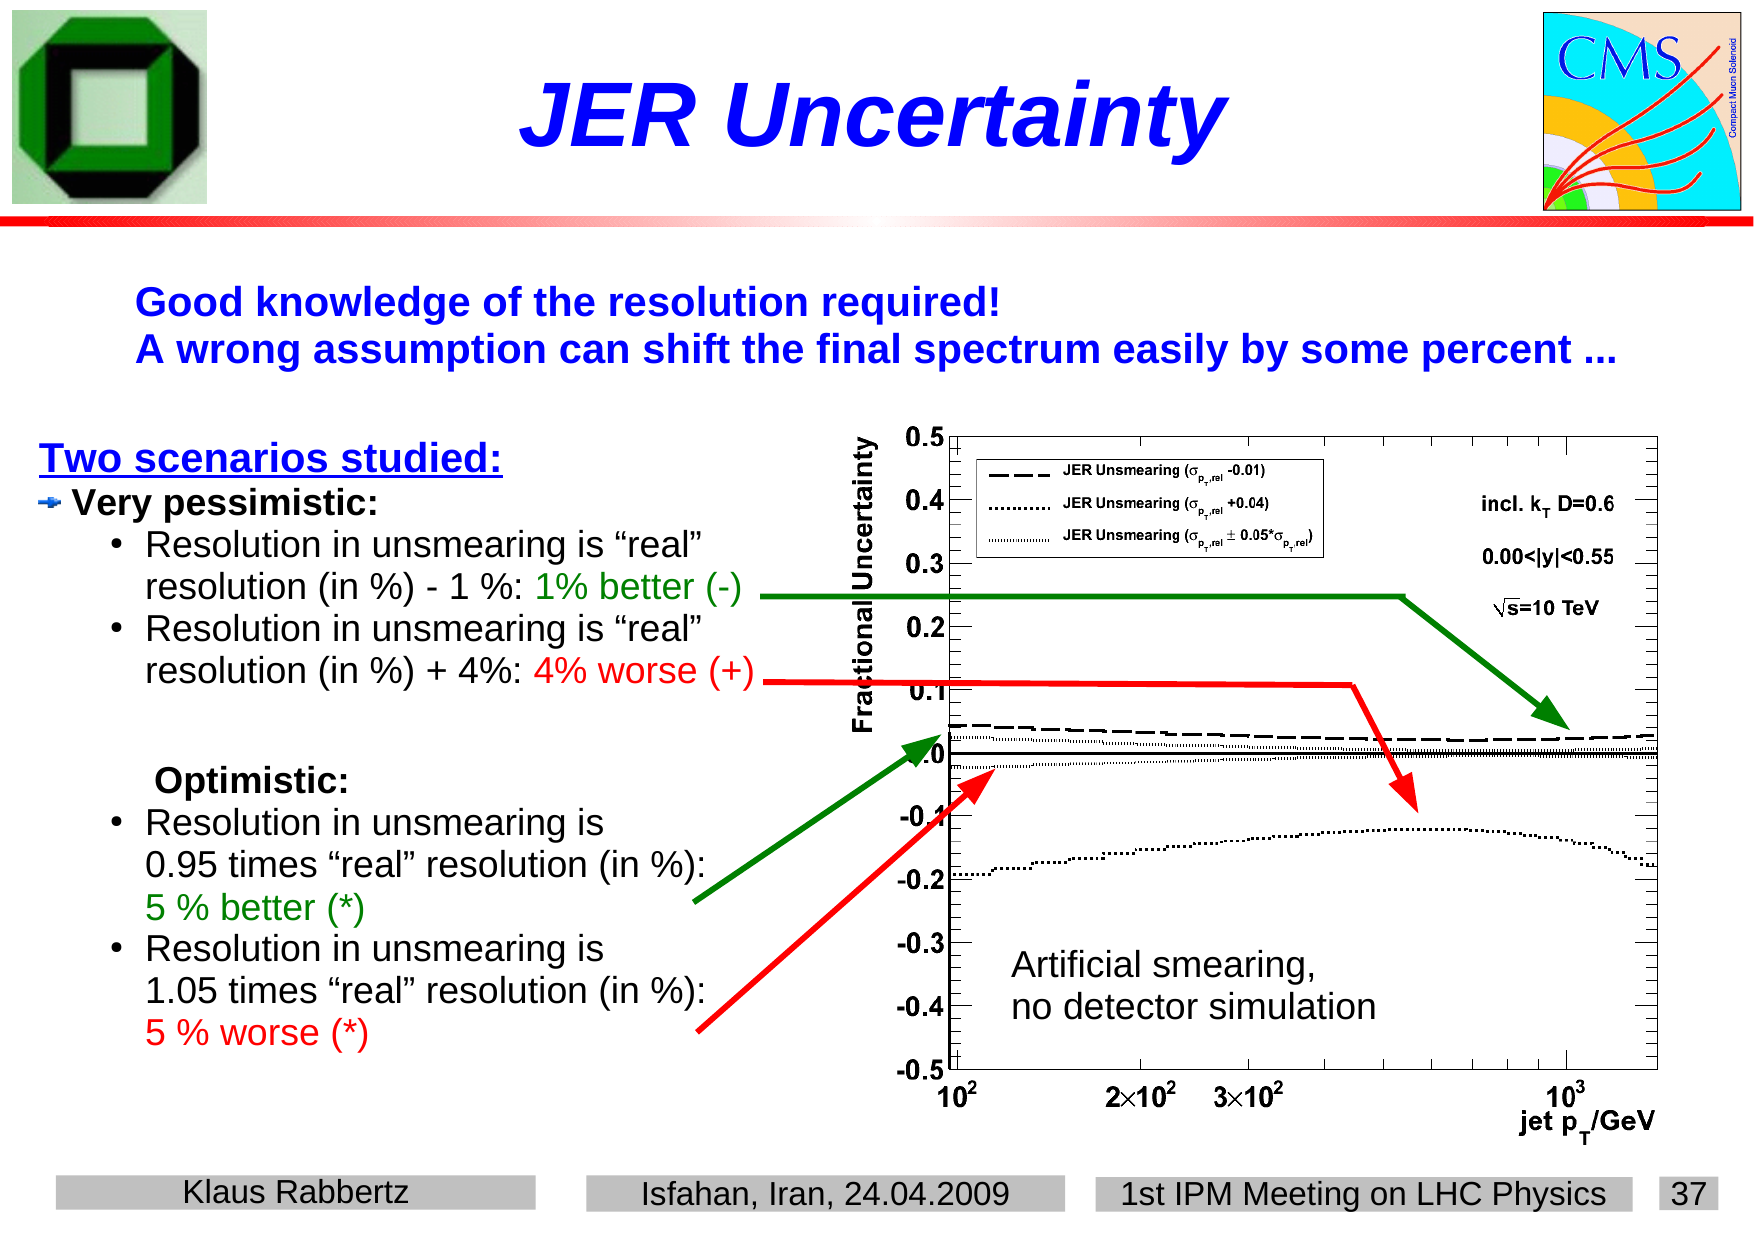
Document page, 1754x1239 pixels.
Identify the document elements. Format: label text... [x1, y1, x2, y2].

picture [818, 406, 1692, 1159]
text_box Artificial smearing, no detector simulation [999, 931, 1436, 1040]
text_box Two scenarios studied: Very pessimistic: Resolution in unsmearing is “real” resolution (in %) - 1 %: 1% better (-) Resolution in unsmearing is “real” resolution (in %) + 4%: 4% worse (+) [27, 423, 789, 721]
title JER Uncertainty [220, 27, 1525, 202]
picture [12, 10, 207, 204]
picture [1542, 11, 1742, 211]
text_box Good knowledge of the resolution required! A wrong assumption can shift the final spectrum easily by some percent ... [123, 267, 1631, 386]
text_box Optimistic: Resolution in unsmearing is 0.95 times “real” resolution (in %): 5 % better (*) Resolution in unsmearing is 1.05 times “real” resolution (in %): 5 % worse (*) [27, 748, 789, 1068]
